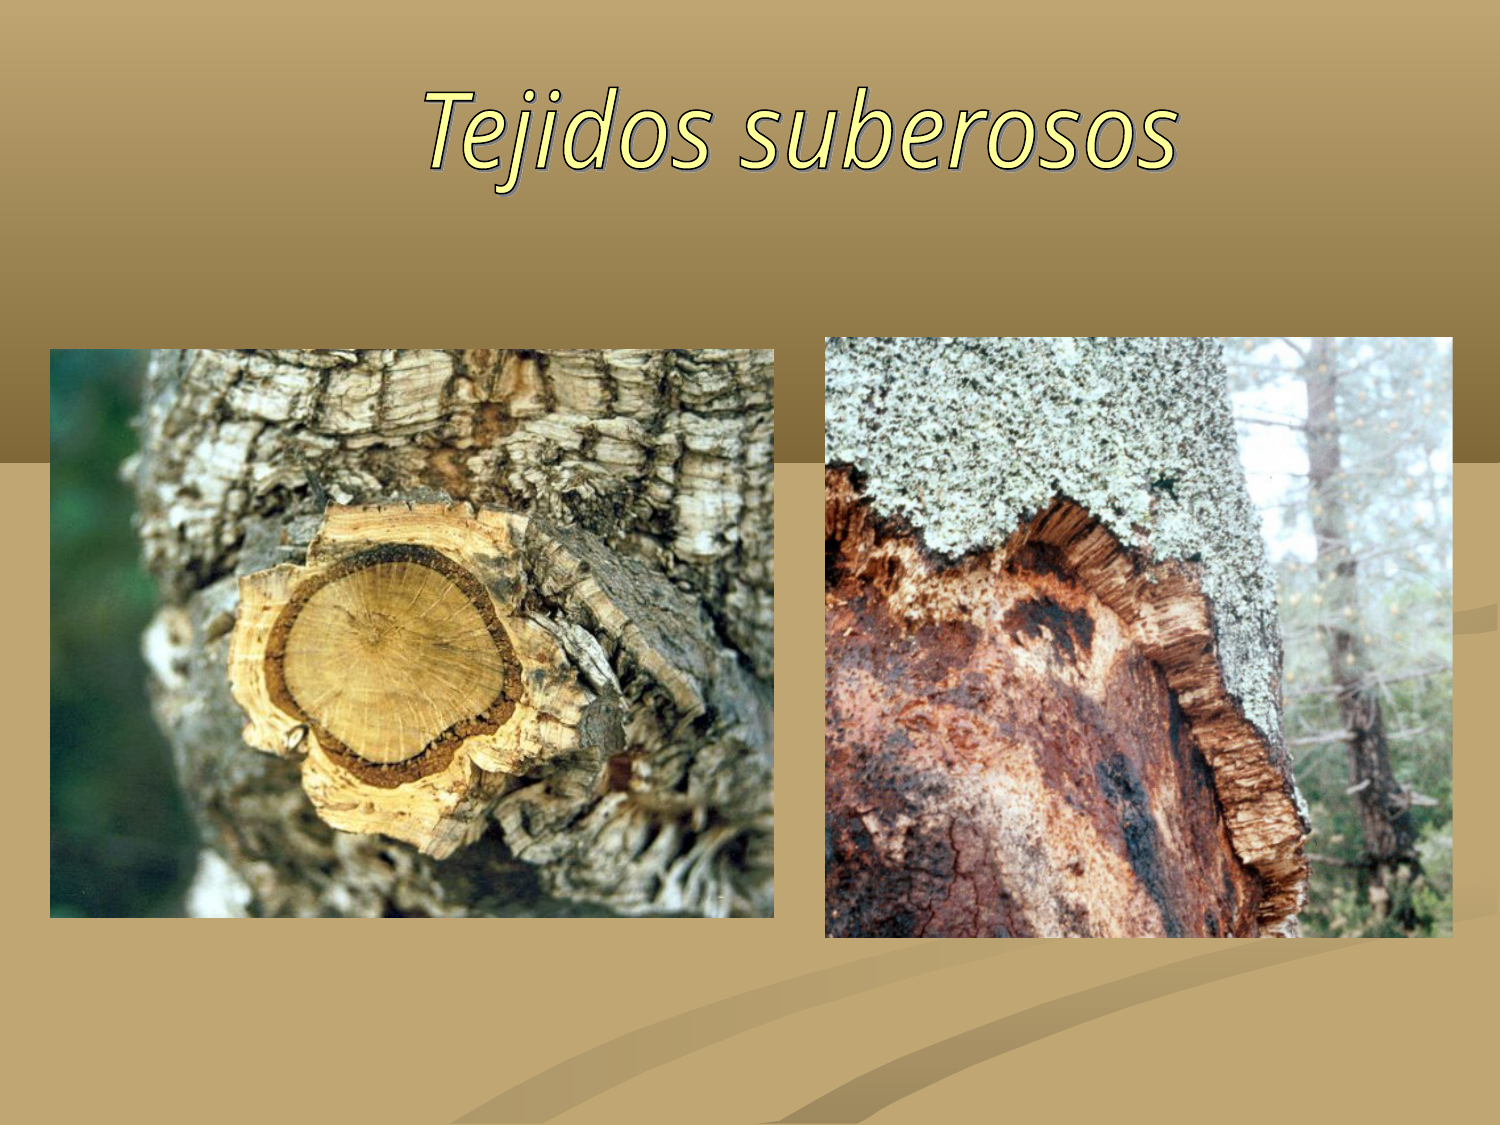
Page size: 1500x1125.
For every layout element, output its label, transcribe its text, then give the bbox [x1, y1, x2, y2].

text_box Tejidos suberosos [424, 92, 475, 169]
text_box Tejidos suberosos [1039, 110, 1080, 170]
text_box Tejidos suberosos [1137, 110, 1179, 170]
text_box Tejidos suberosos [563, 87, 618, 170]
text_box Tejidos suberosos [495, 111, 531, 194]
text_box Tejidos suberosos [1086, 110, 1133, 170]
text_box Tejidos suberosos [842, 87, 893, 170]
picture [50, 349, 774, 918]
text_box Tejidos suberosos [740, 110, 781, 170]
picture [825, 337, 1453, 938]
text_box Tejidos suberosos [672, 110, 713, 170]
text_box Tejidos suberosos [463, 110, 505, 170]
text_box Tejidos suberosos [536, 111, 557, 169]
text_box Tejidos suberosos [988, 110, 1035, 170]
text_box Tejidos suberosos [620, 110, 667, 170]
text_box Tejidos suberosos [901, 110, 944, 170]
text_box Tejidos suberosos [948, 110, 989, 169]
text_box Tejidos suberosos [787, 111, 837, 170]
